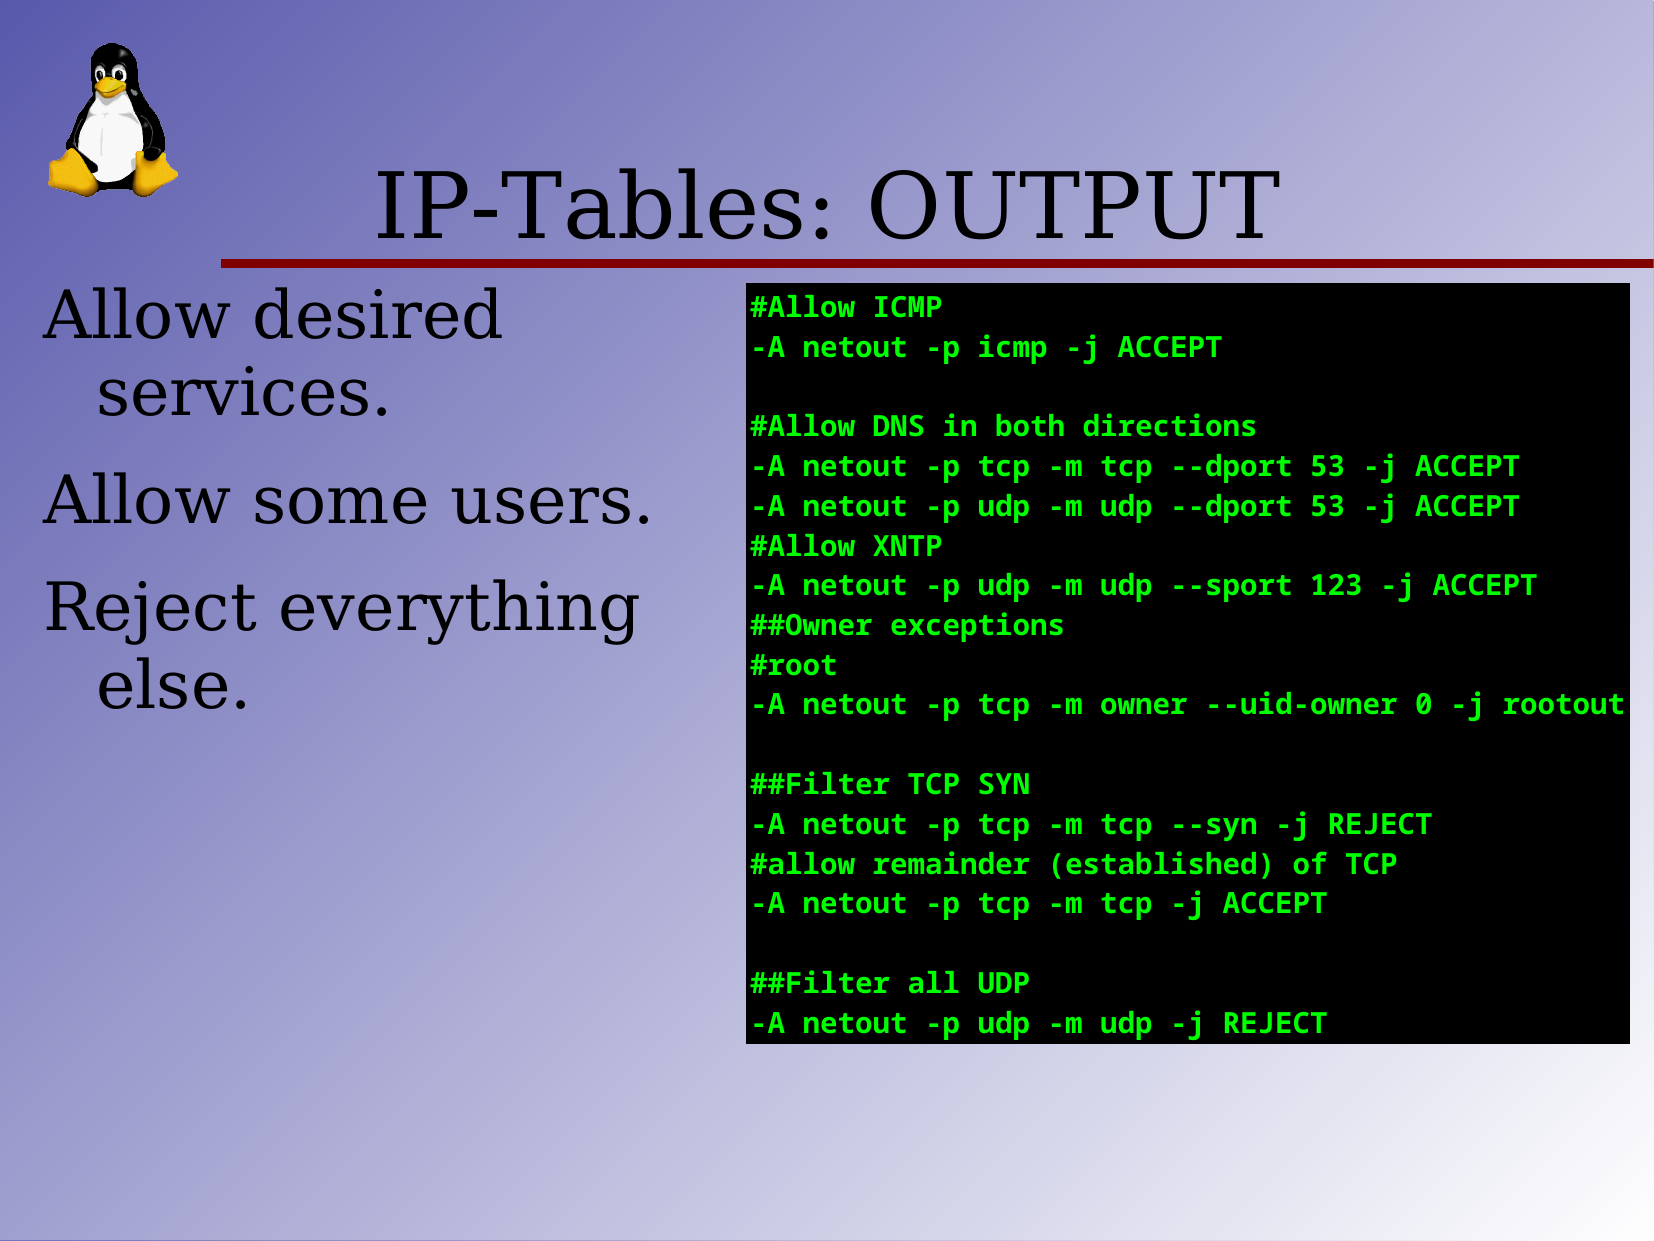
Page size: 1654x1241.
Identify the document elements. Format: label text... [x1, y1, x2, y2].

title IP-Tables: OUTPUT [121, 102, 1534, 311]
list Allow desired services. Allow some users. Reject everything else. [25, 276, 735, 1043]
picture [48, 43, 178, 197]
text_box #Allow ICMP -A netout -p icmp -j ACCEPT #Allow DNS in both directions -A netout -p tcp -m tcp --dport 53 -j ACCEPT -A netout -p udp -m udp --dport 53 -j ACCEPT #Allow XNTP -A netout -p udp -m udp --sport 123 -j ACCEPT ##Owner exceptions #root -A netout -p tcp -m owner --uid-owner 0 -j rootout ##Filter TCP SYN -A netout -p tcp -m tcp --syn -j REJECT #allow remainder (established) of TCP -A netout -p tcp -m tcp -j ACCEPT ##Filter all UDP -A netout -p udp -m udp -j REJECT [746, 283, 1630, 1044]
